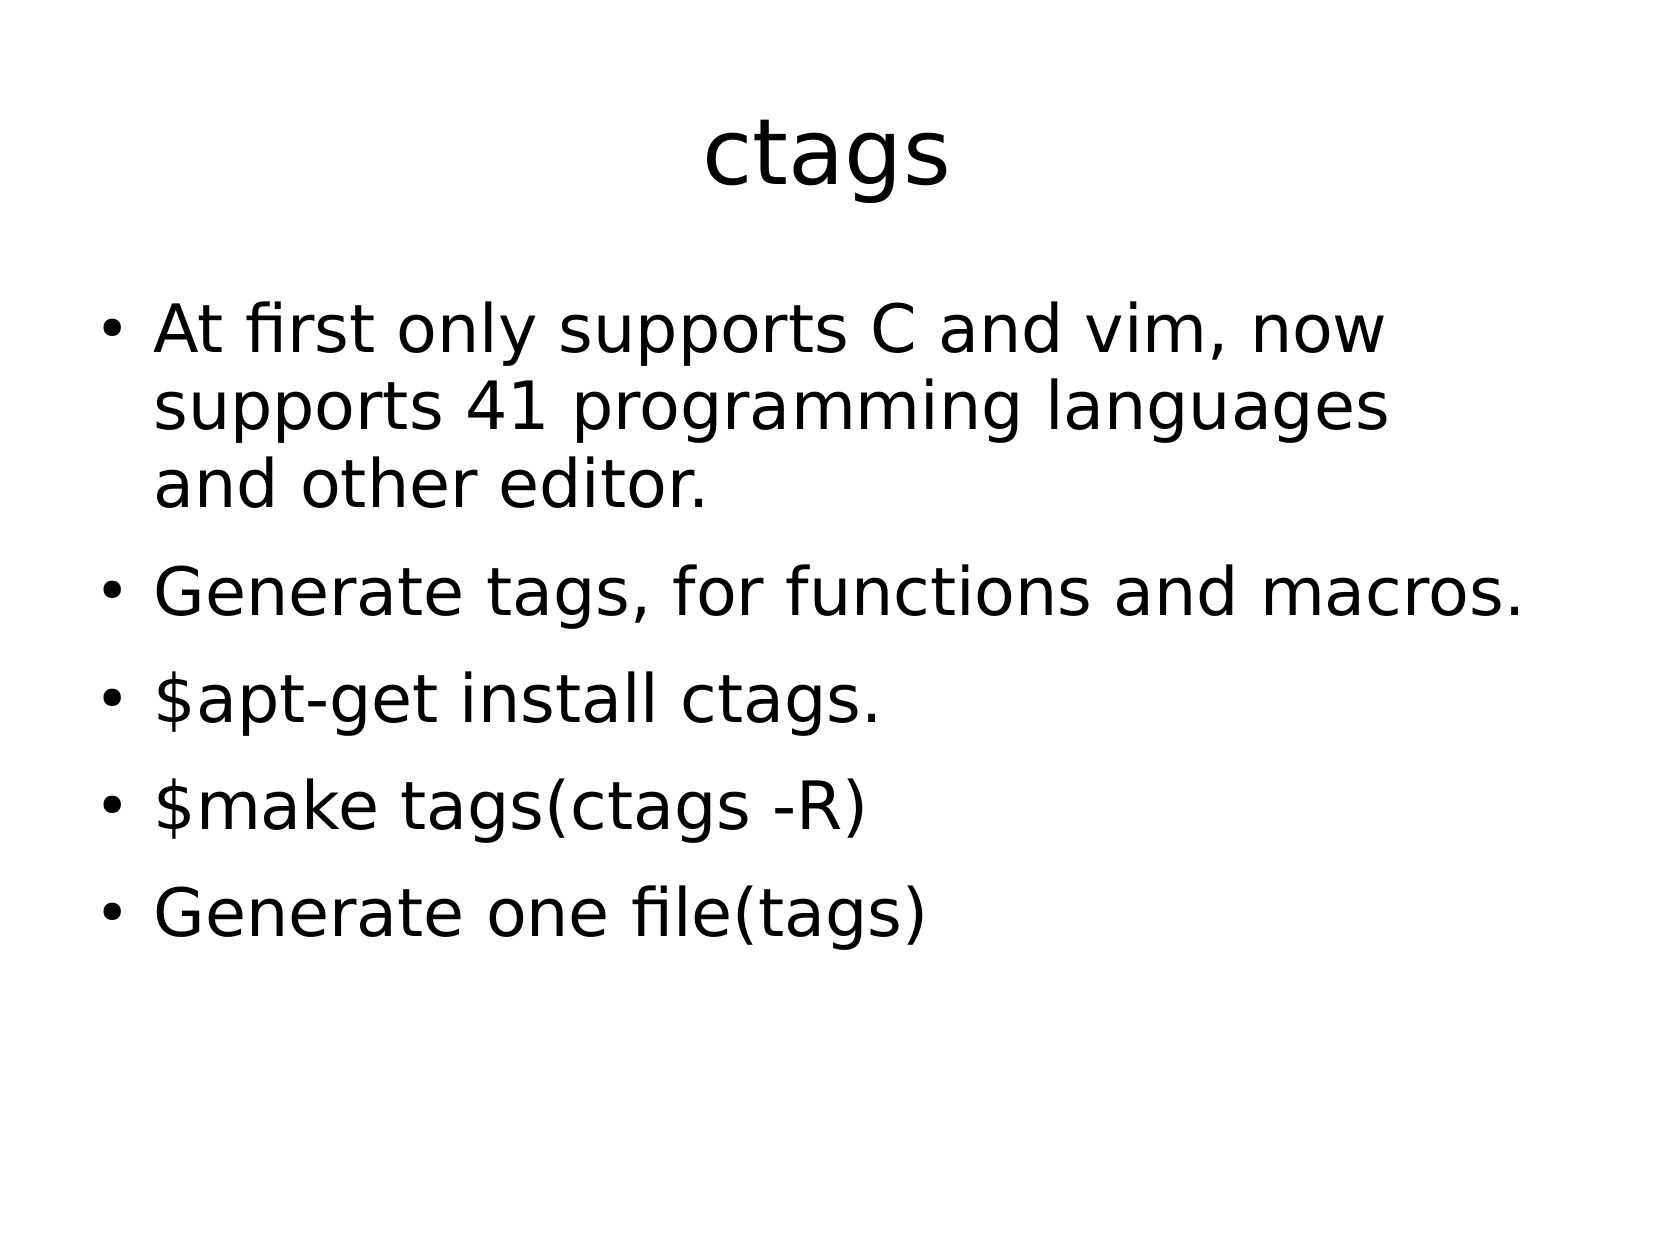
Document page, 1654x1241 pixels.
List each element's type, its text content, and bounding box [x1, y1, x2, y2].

title ctags [82, 49, 1571, 257]
list At first only supports C and vim, now supports 41 programming languages and other editor. Generate tags, for functions and macros. $apt-get install ctags. $make tags(ctags -R) Generate one file(tags) [82, 290, 1538, 1010]
